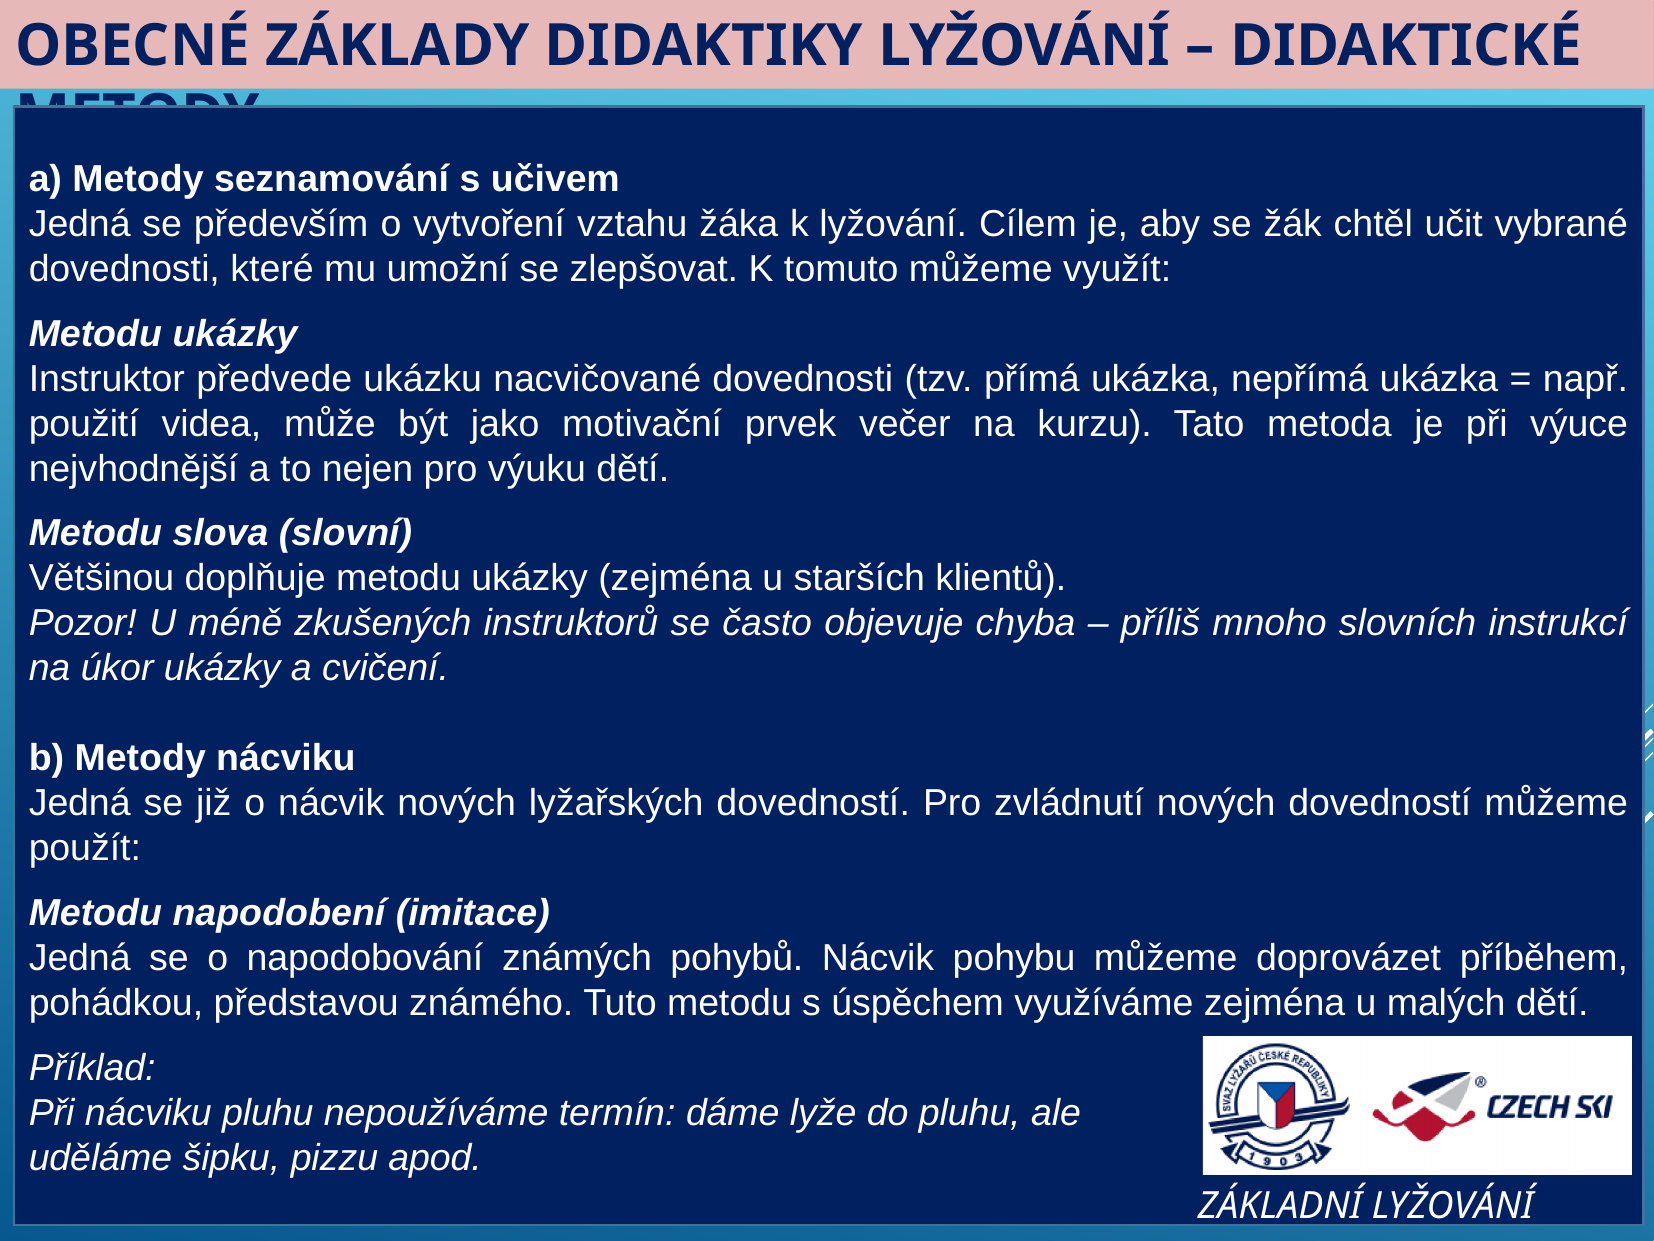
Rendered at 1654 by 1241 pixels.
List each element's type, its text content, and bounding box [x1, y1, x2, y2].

text_box a) Metody seznamování s učivem Jedná se především o vytvoření vztahu žáka k lyžování. Cílem je, aby se žák chtěl učit vybrané dovednosti, které mu umožní se zlepšovat. K tomuto můžeme využít: Metodu ukázky Instruktor předvede ukázku nacvičované dovednosti (tzv. přímá ukázka, nepřímá ukázka = např. použití videa, může být jako motivační prvek večer na kurzu). Tato metoda je při výuce nejvhodnější a to nejen pro výuku dětí. Metodu slova (slovní) Většinou doplňuje metodu ukázky (zejména u starších klientů). Pozor! U méně zkušených instruktorů se často objevuje chyba – příliš mnoho slovních instrukcí na úkor ukázky a cvičení. b) Metody nácviku Jedná se již o nácvik nových lyžařských dovedností. Pro zvládnutí nových dovedností můžeme použít: Metodu napodobení (imitace) Jedná se o napodobování známých pohybů. Nácvik pohybu můžeme doprovázet příběhem, pohádkou, představou známého. Tuto metodu s úspěchem využíváme zejména u malých dětí. Příklad: Při nácviku pluhu nepoužíváme termín: dáme lyže do pluhu, ale uděláme šipku, pizzu apod. [14, 106, 1644, 1225]
picture [1202, 1036, 1632, 1173]
title Obecné základy didaktiky lyžování – didaktické metody [0, 0, 1654, 89]
text_box ZÁKLADNÍ LYŽOVÁNÍ [1182, 1173, 1644, 1235]
